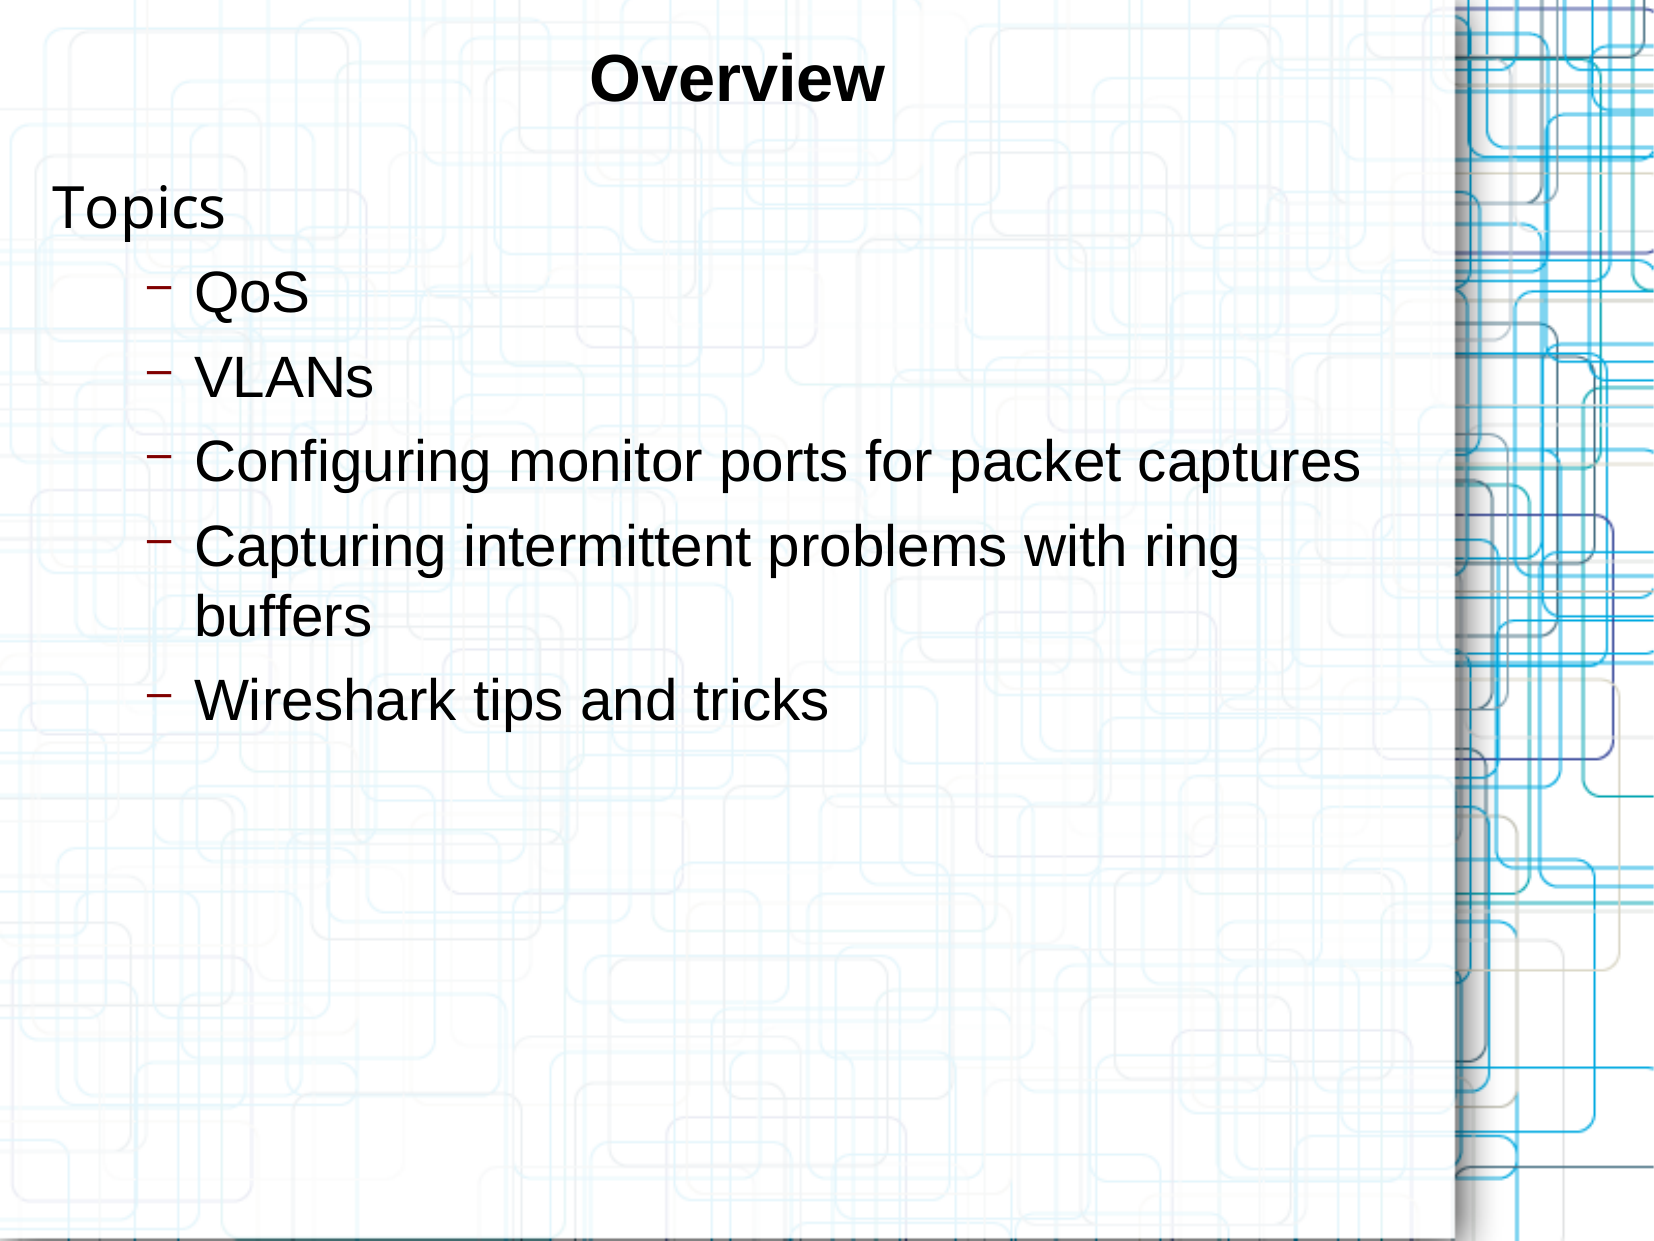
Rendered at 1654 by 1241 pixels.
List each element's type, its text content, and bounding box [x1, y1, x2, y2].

title Overview [112, 24, 1363, 126]
list Topics QoS VLANs Configuring monitor ports for packet captures Capturing intermittent problems with ring buffers Wireshark tips and tricks [37, 162, 1450, 1000]
picture [0, 0, 1654, 1241]
